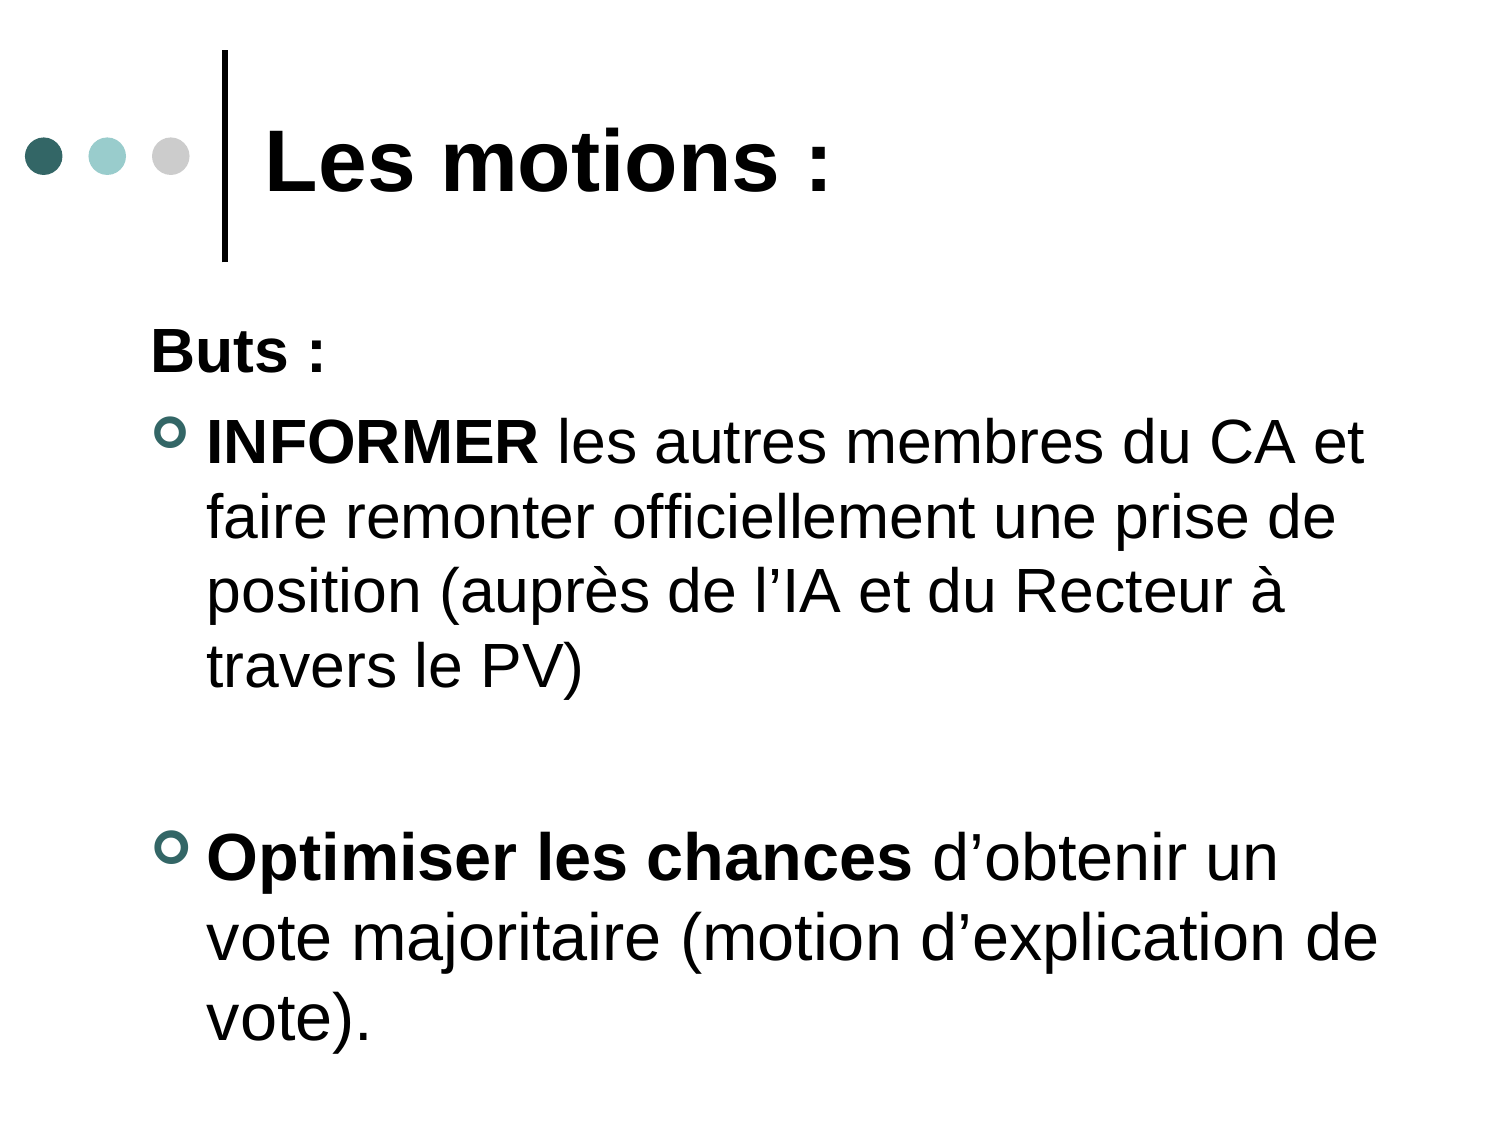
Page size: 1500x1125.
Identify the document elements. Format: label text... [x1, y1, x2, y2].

title Les motions : [249, 31, 1401, 282]
list Buts : INFORMER les autres membres du CA et faire remonter officiellement une prise de position (auprès de l’IA et du Recteur à travers le PV) Optimiser les chances d’obtenir un vote majoritaire (motion d’explication de vote). [135, 302, 1401, 1125]
